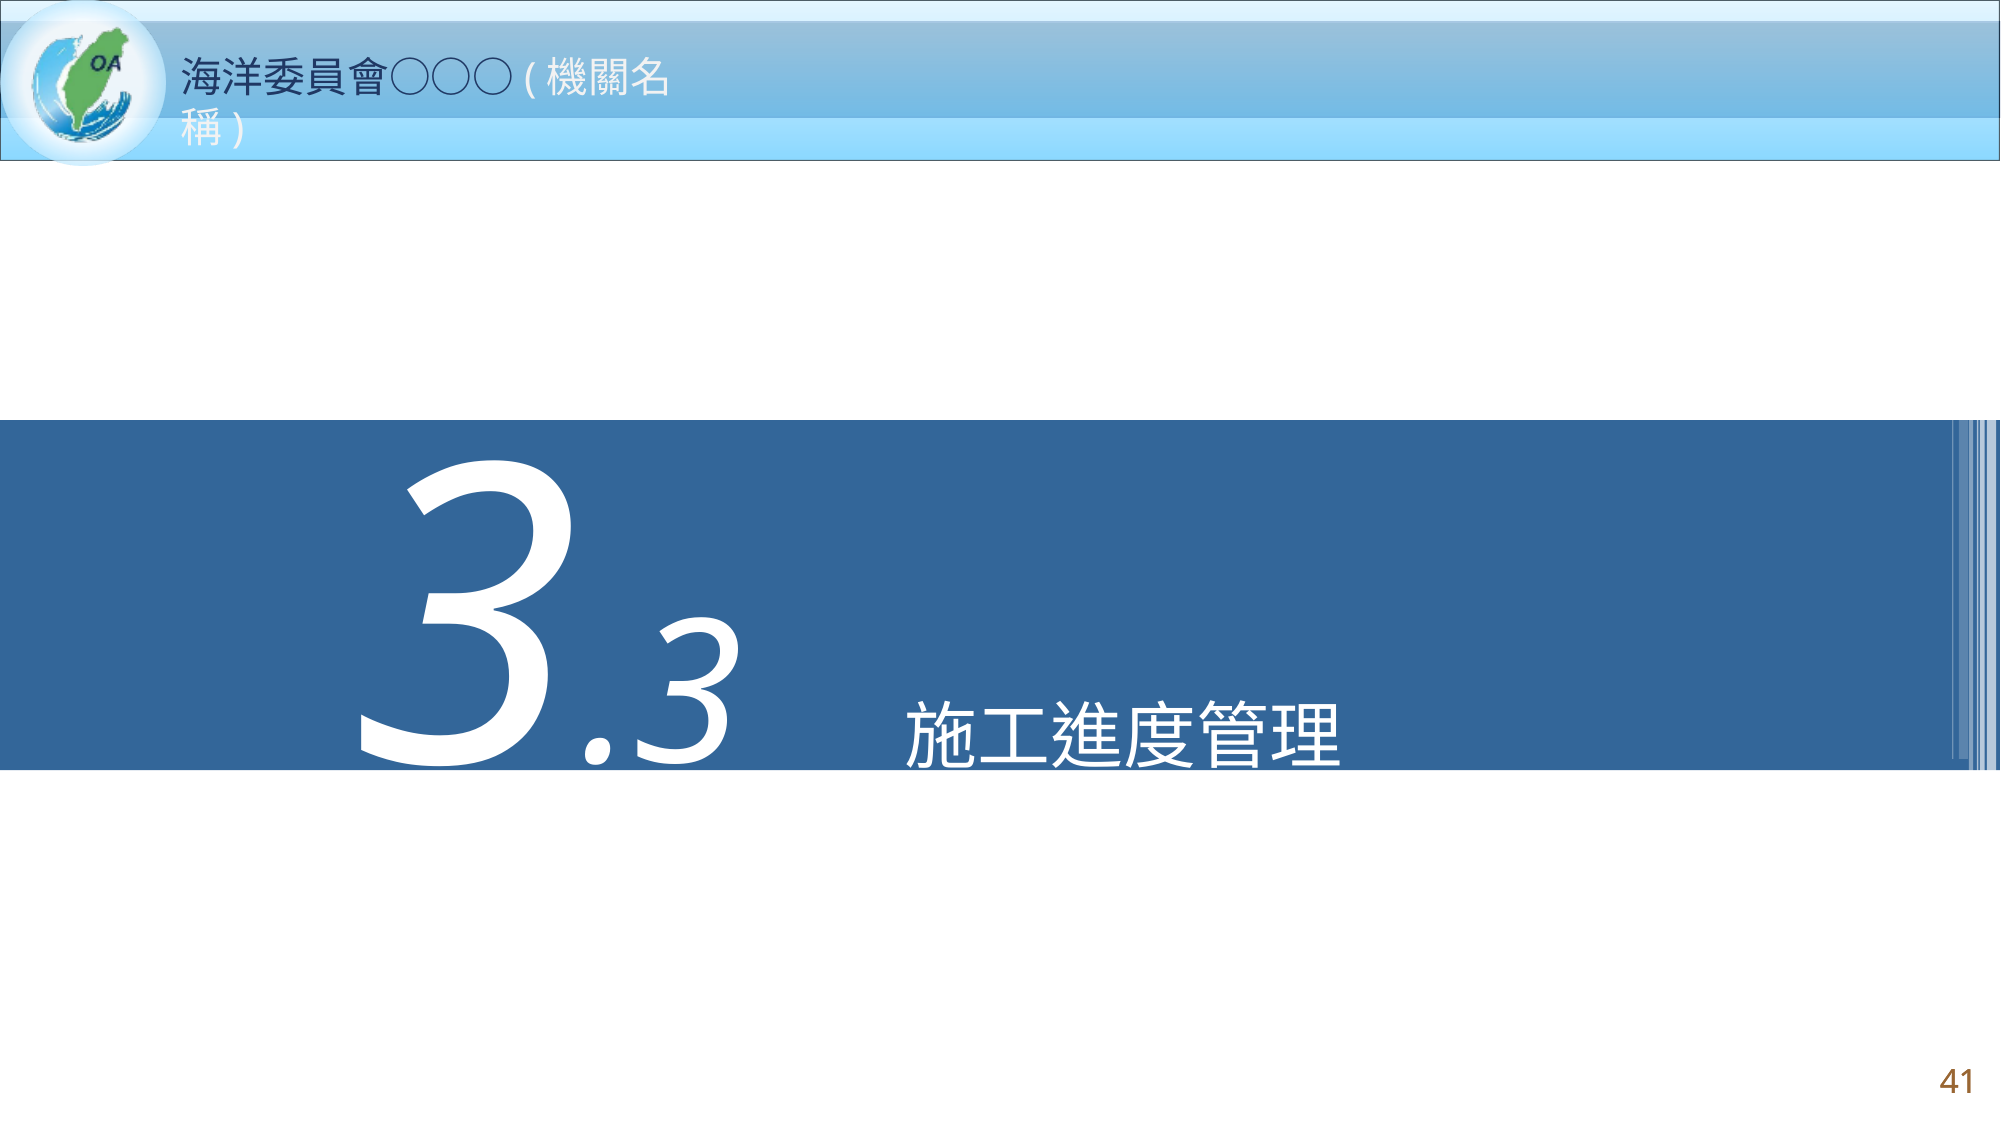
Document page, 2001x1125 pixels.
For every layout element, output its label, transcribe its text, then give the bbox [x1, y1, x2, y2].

text_box [1031, 417, 2000, 571]
text_box [0, 420, 337, 771]
picture [0, 0, 166, 166]
text_box 施工進度管理 [889, 571, 2000, 897]
text_box 3.3 [337, 338, 1031, 854]
